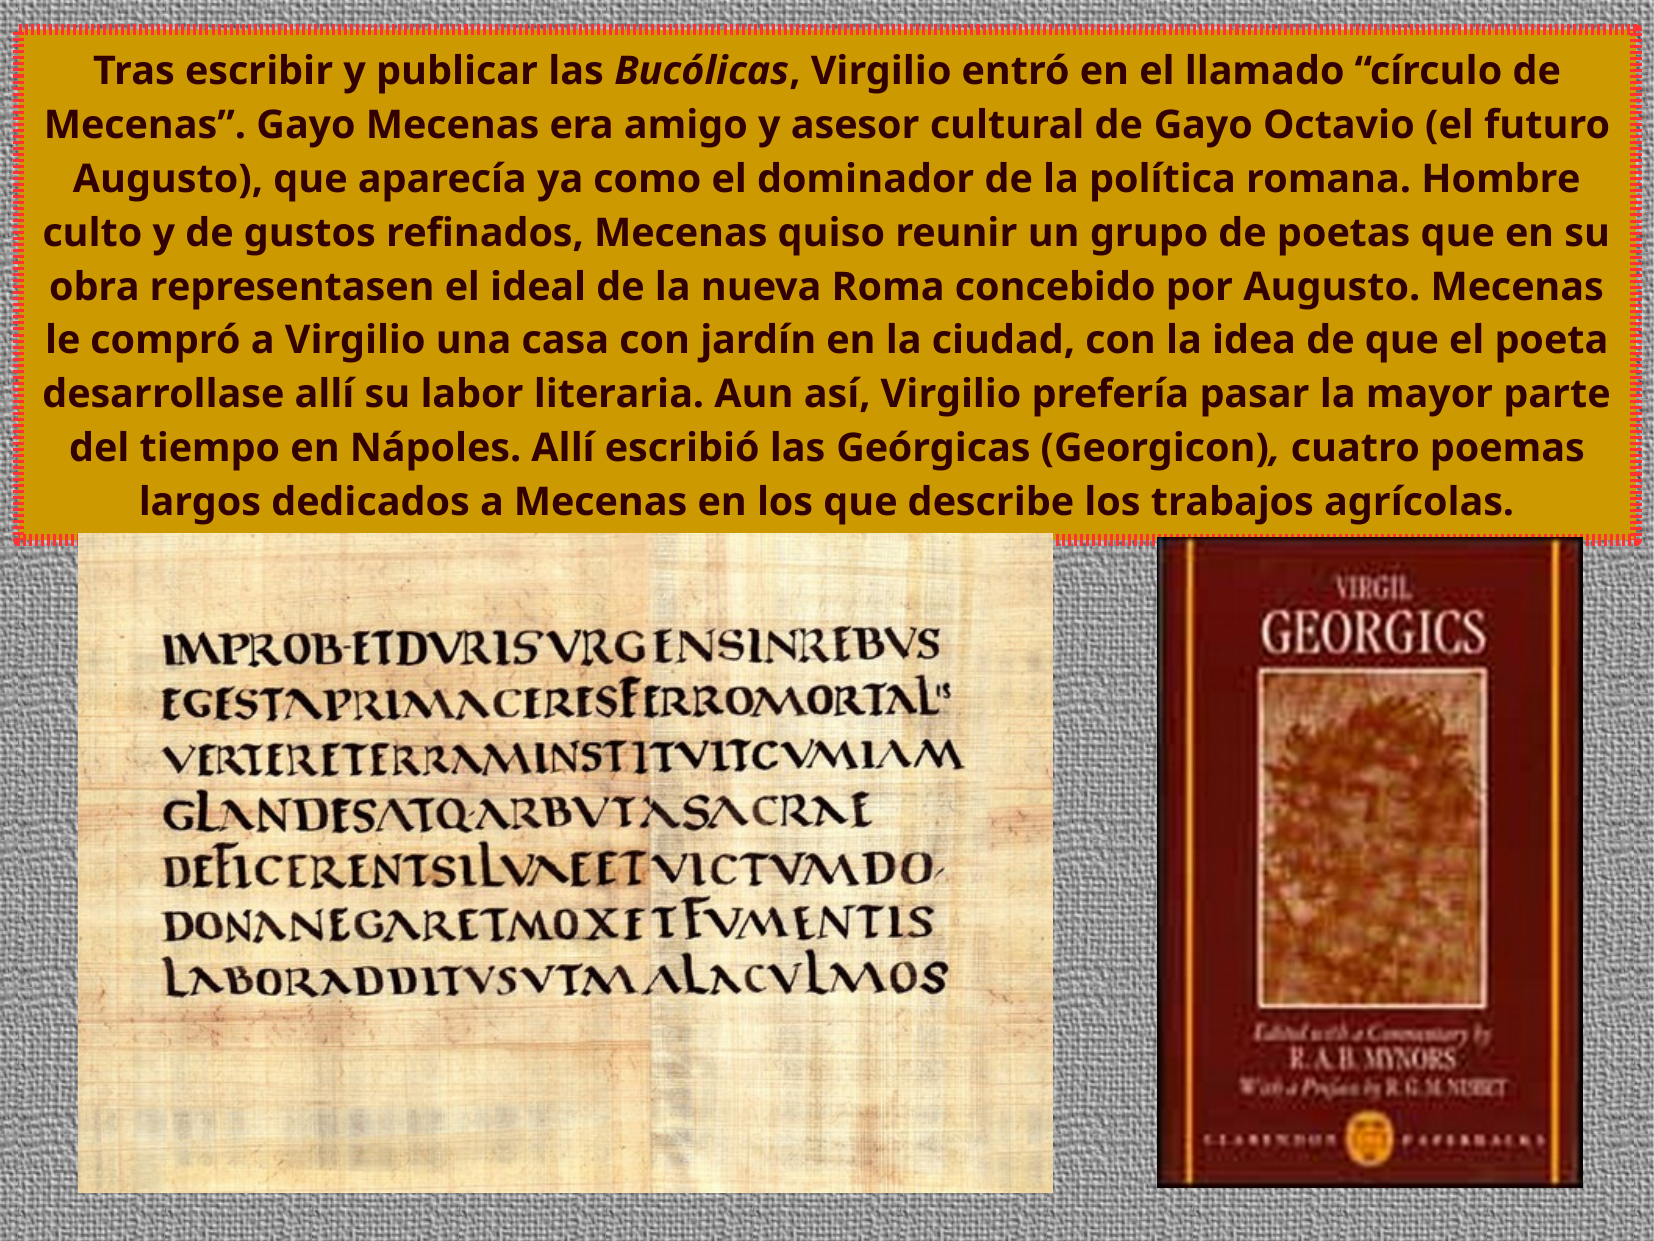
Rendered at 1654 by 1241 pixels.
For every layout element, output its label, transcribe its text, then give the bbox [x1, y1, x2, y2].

picture [0, 0, 1654, 1241]
text_box Tras escribir y publicar las Bucólicas, Virgilio entró en el llamado “círculo de Mecenas”. Gayo Mecenas era amigo y asesor cultural de Gayo Octavio (el futuro Augusto), que aparecía ya como el dominador de la política romana. Hombre culto y de gustos refinados, Mecenas quiso reunir un grupo de poetas que en su obra representasen el ideal de la nueva Roma concebido por Augusto. Mecenas le compró a Virgilio una casa con jardín en la ciudad, con la idea de que el poeta desarrollase allí su labor literaria. Aun así, Virgilio prefería pasar la mayor parte del tiempo en Nápoles. Allí escribió las Geórgicas (Georgicon), cuatro poemas largos dedicados a Mecenas en los que describe los trabajos agrícolas. [18, 29, 1636, 488]
